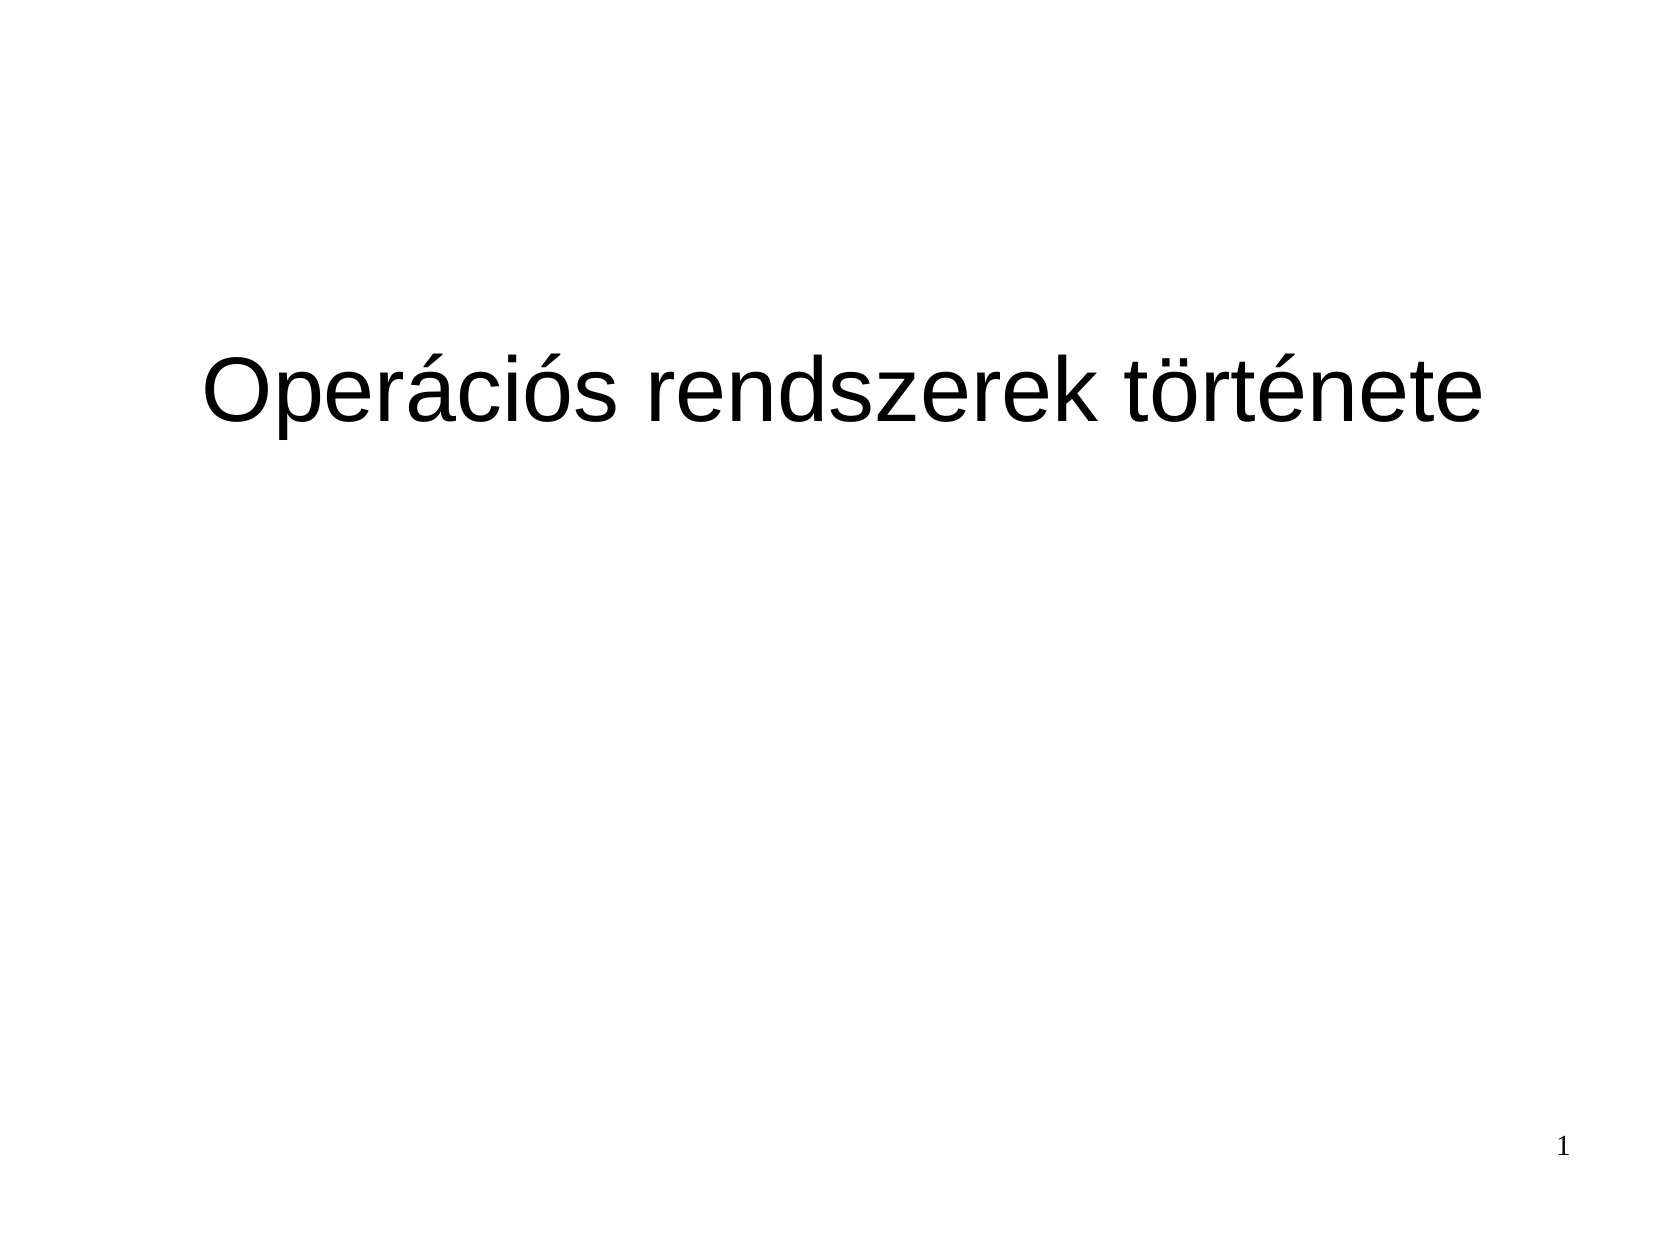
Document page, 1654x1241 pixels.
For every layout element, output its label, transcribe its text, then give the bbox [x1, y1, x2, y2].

title Operációs rendszerek története [124, 281, 1530, 489]
